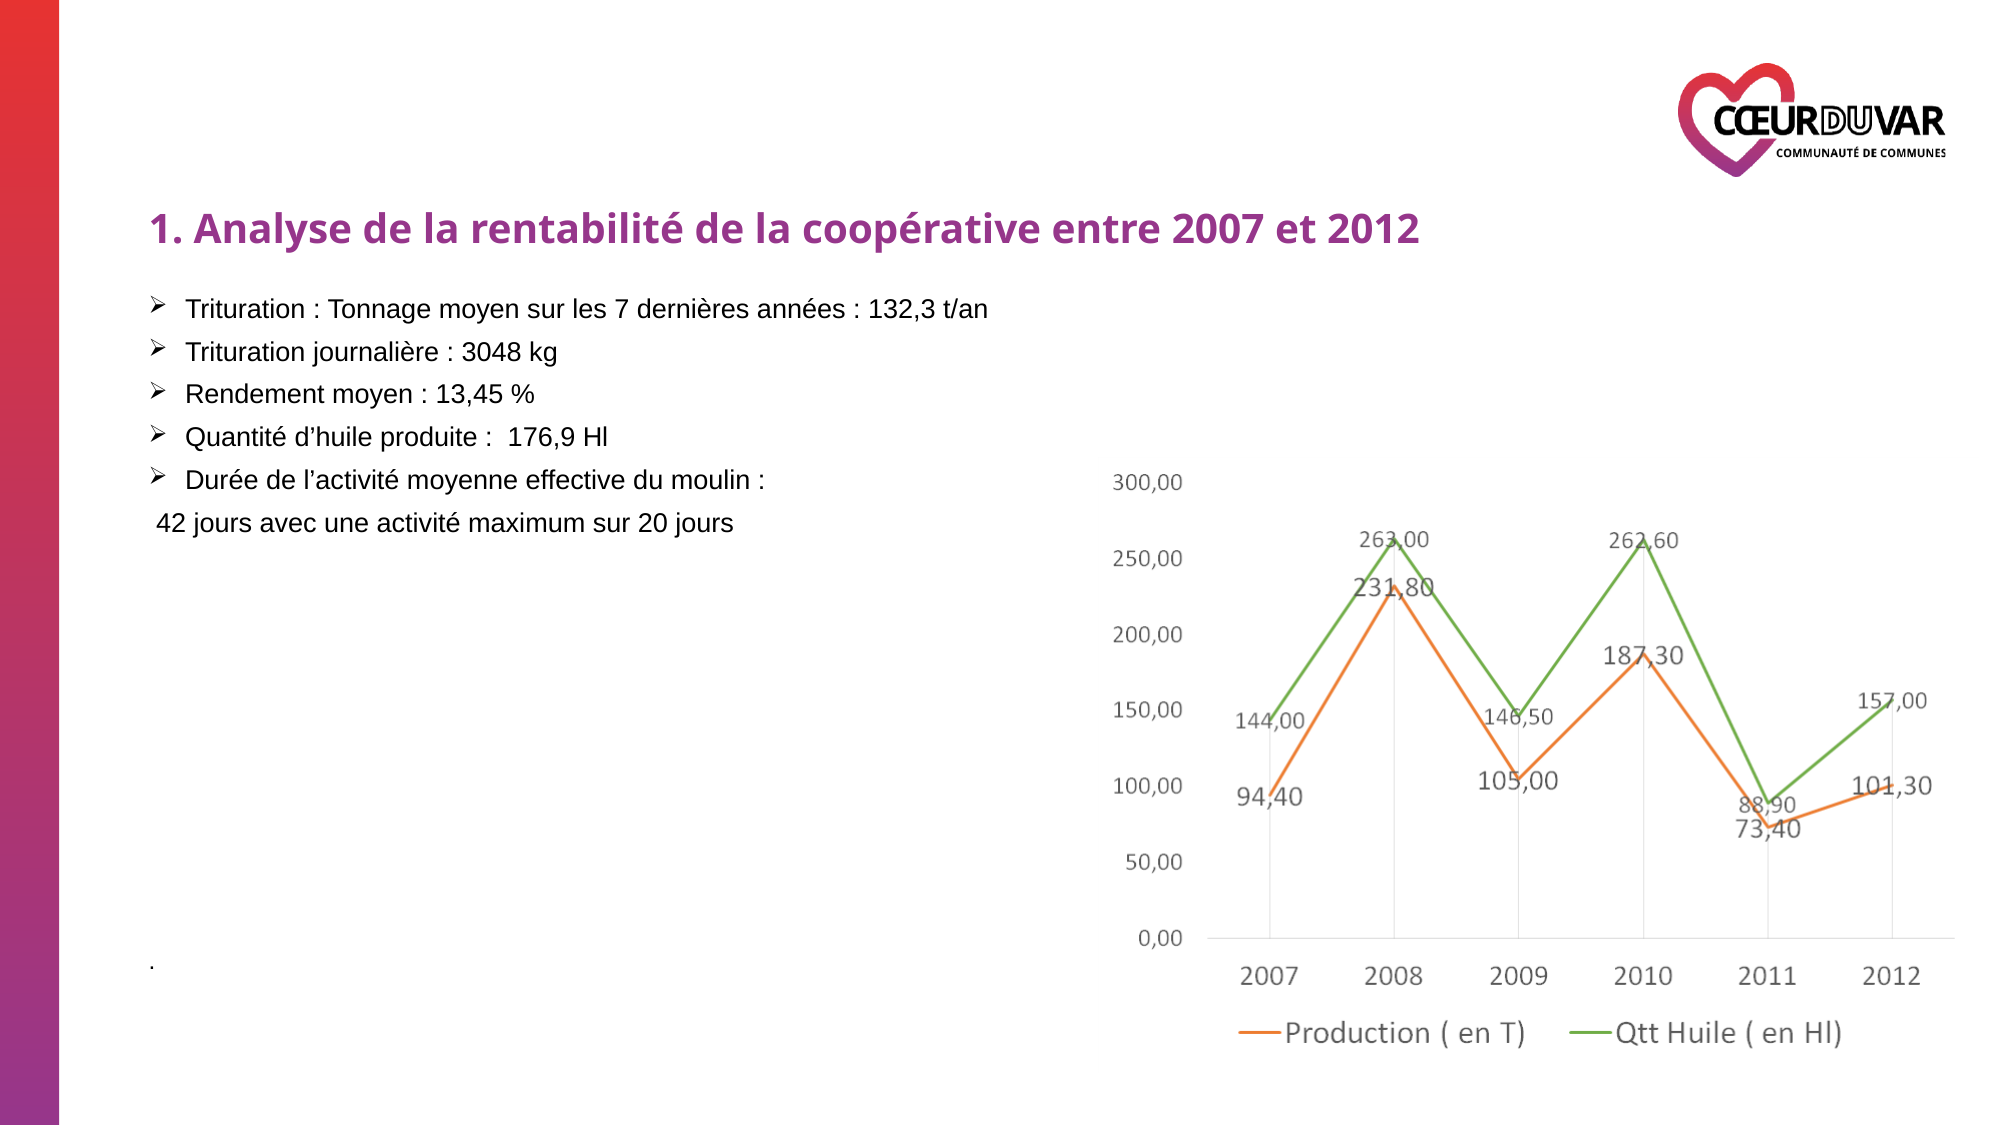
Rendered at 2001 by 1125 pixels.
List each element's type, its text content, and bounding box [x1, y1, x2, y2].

picture [1678, 63, 1946, 158]
list 1. Analyse de la rentabilité de la coopérative entre 2007 et 2012 Trituration : Tonnage moyen sur les 7 dernières années : 132,3 t/an Trituration journalière : 3048 kg Rendement moyen : 13,45 % Quantité d’huile produite : 176,9 Hl Durée de l’activité moyenne effective du moulin : 42 jours avec une activité maximum sur 20 jours . [133, 158, 1967, 987]
picture [1097, 456, 1979, 1073]
